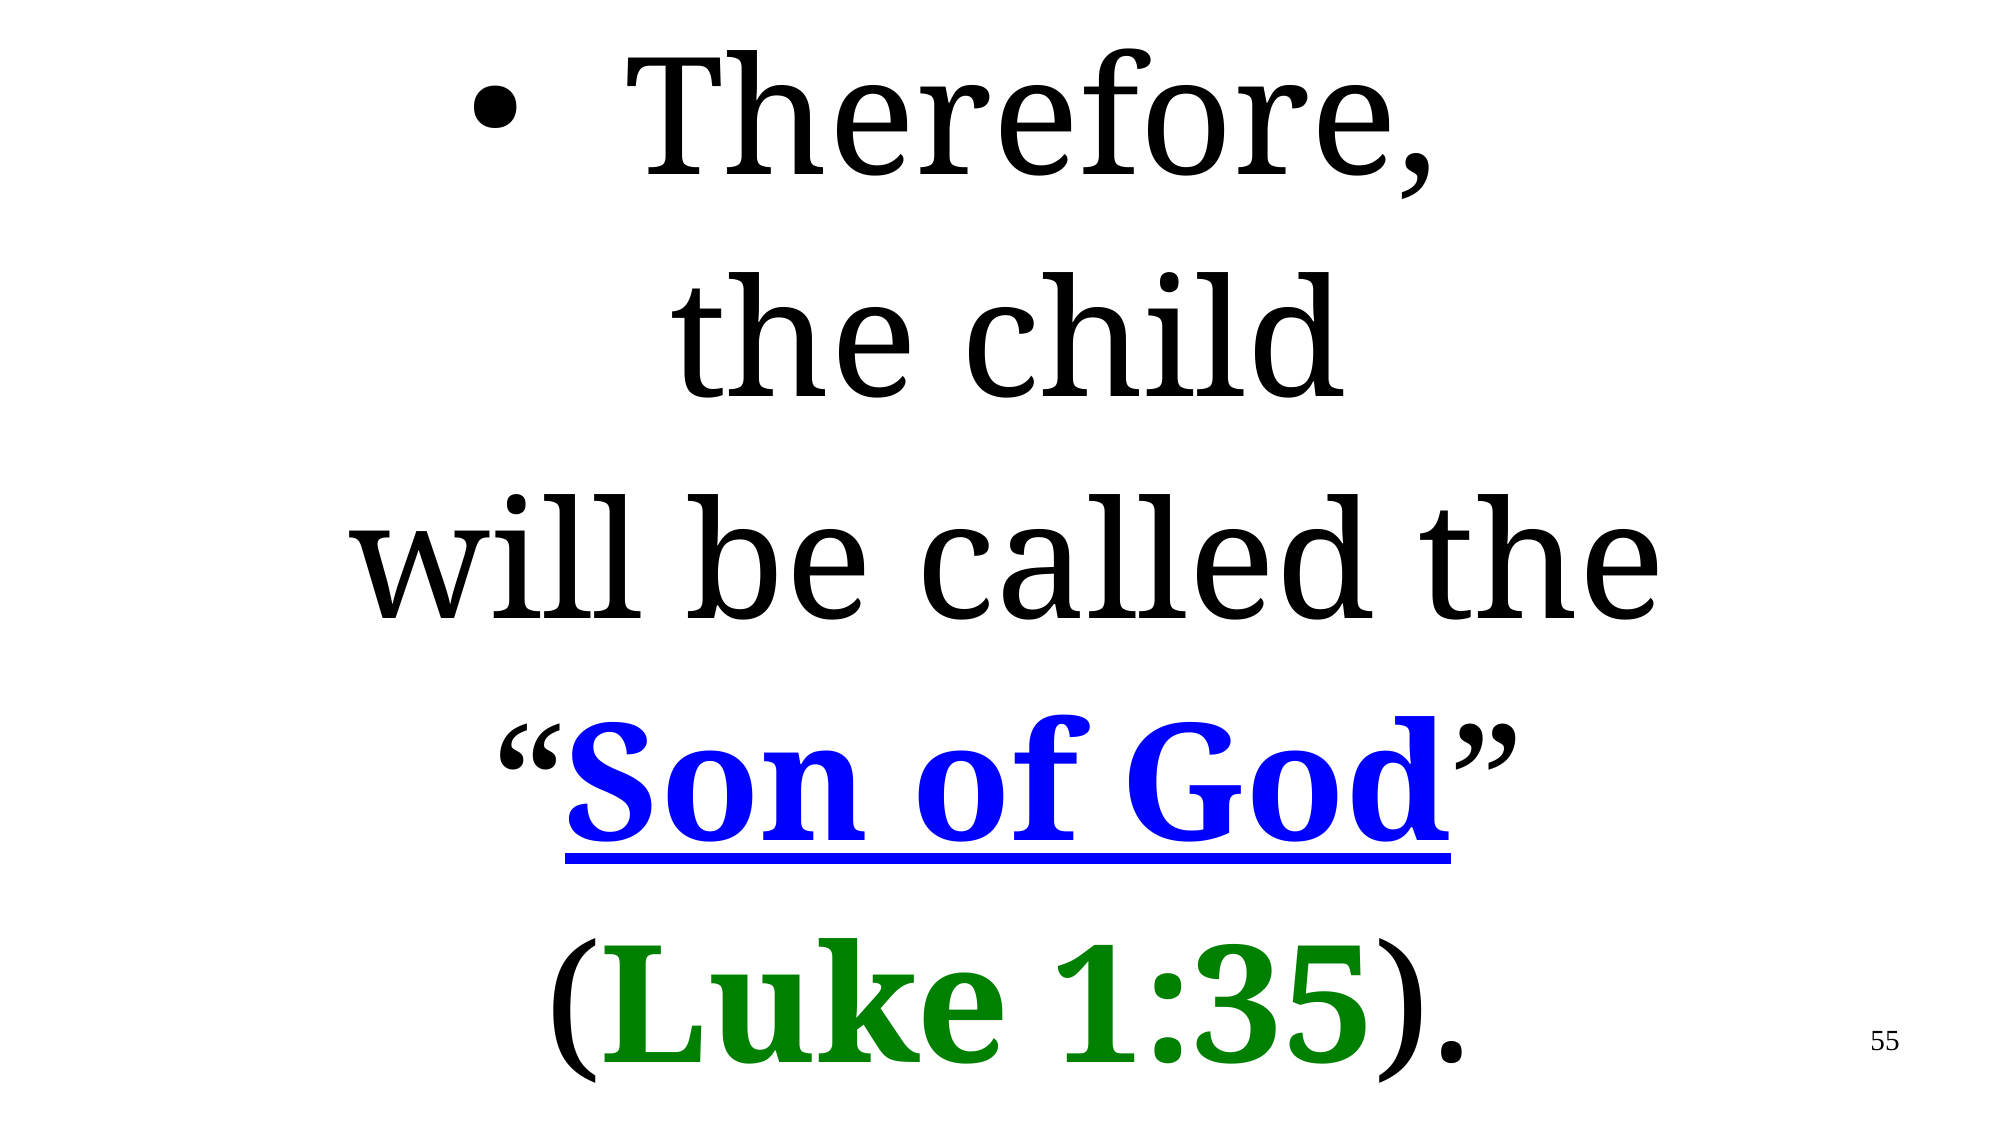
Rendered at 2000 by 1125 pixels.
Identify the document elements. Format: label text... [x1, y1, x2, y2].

list Therefore, the child will be called the “Son of God” (Luke 1:35). [0, 0, 1996, 1123]
